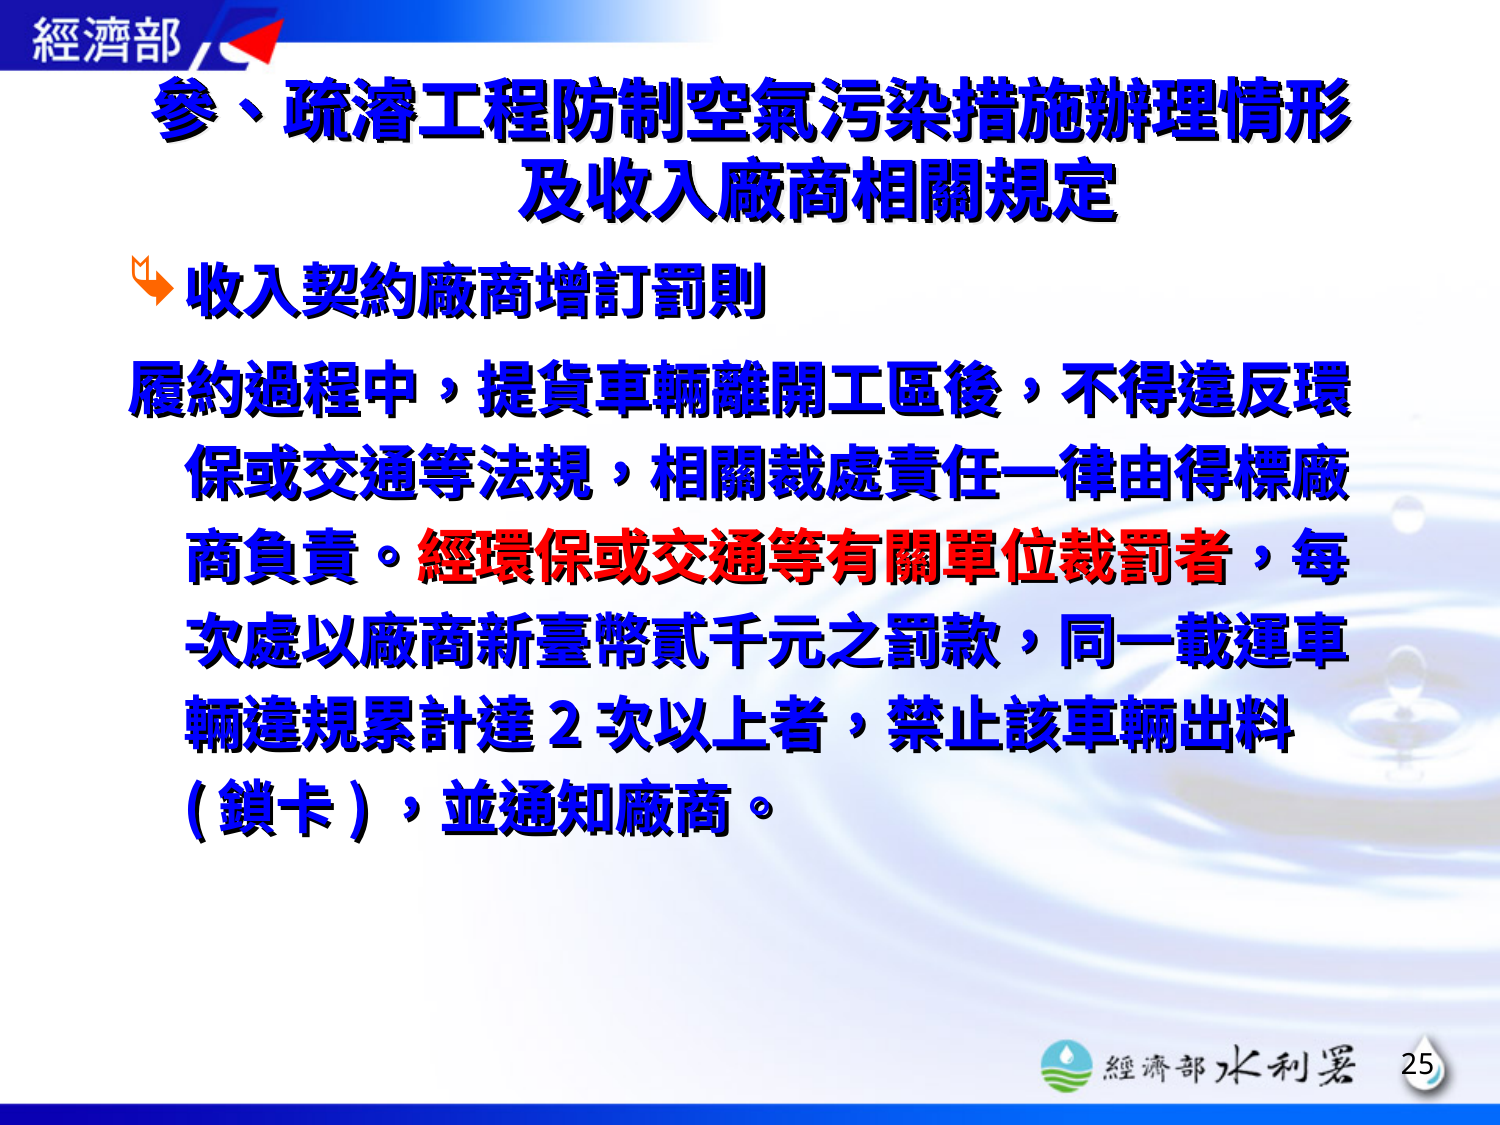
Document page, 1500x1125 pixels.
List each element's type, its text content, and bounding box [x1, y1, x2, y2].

picture [0, 0, 1500, 1125]
title 參、疏濬工程防制空氣污染措施辦理情形 及收入廠商相關規定 [41, 137, 1459, 238]
text_box <編號> [1362, 1037, 1450, 1113]
list 收入契約廠商增訂罰則 履約過程中，提貨車輛離開工區後，不得違反環保或交通等法規，相關裁處責任一律由得標廠商負責。經環保或交通等有關單位裁罰者，每次處以廠商新臺幣貳千元之罰款，同一載運車輛違規累計達2次以上者，禁止該車輛出料(鎖卡)，並通知廠商。 [112, 231, 1388, 965]
